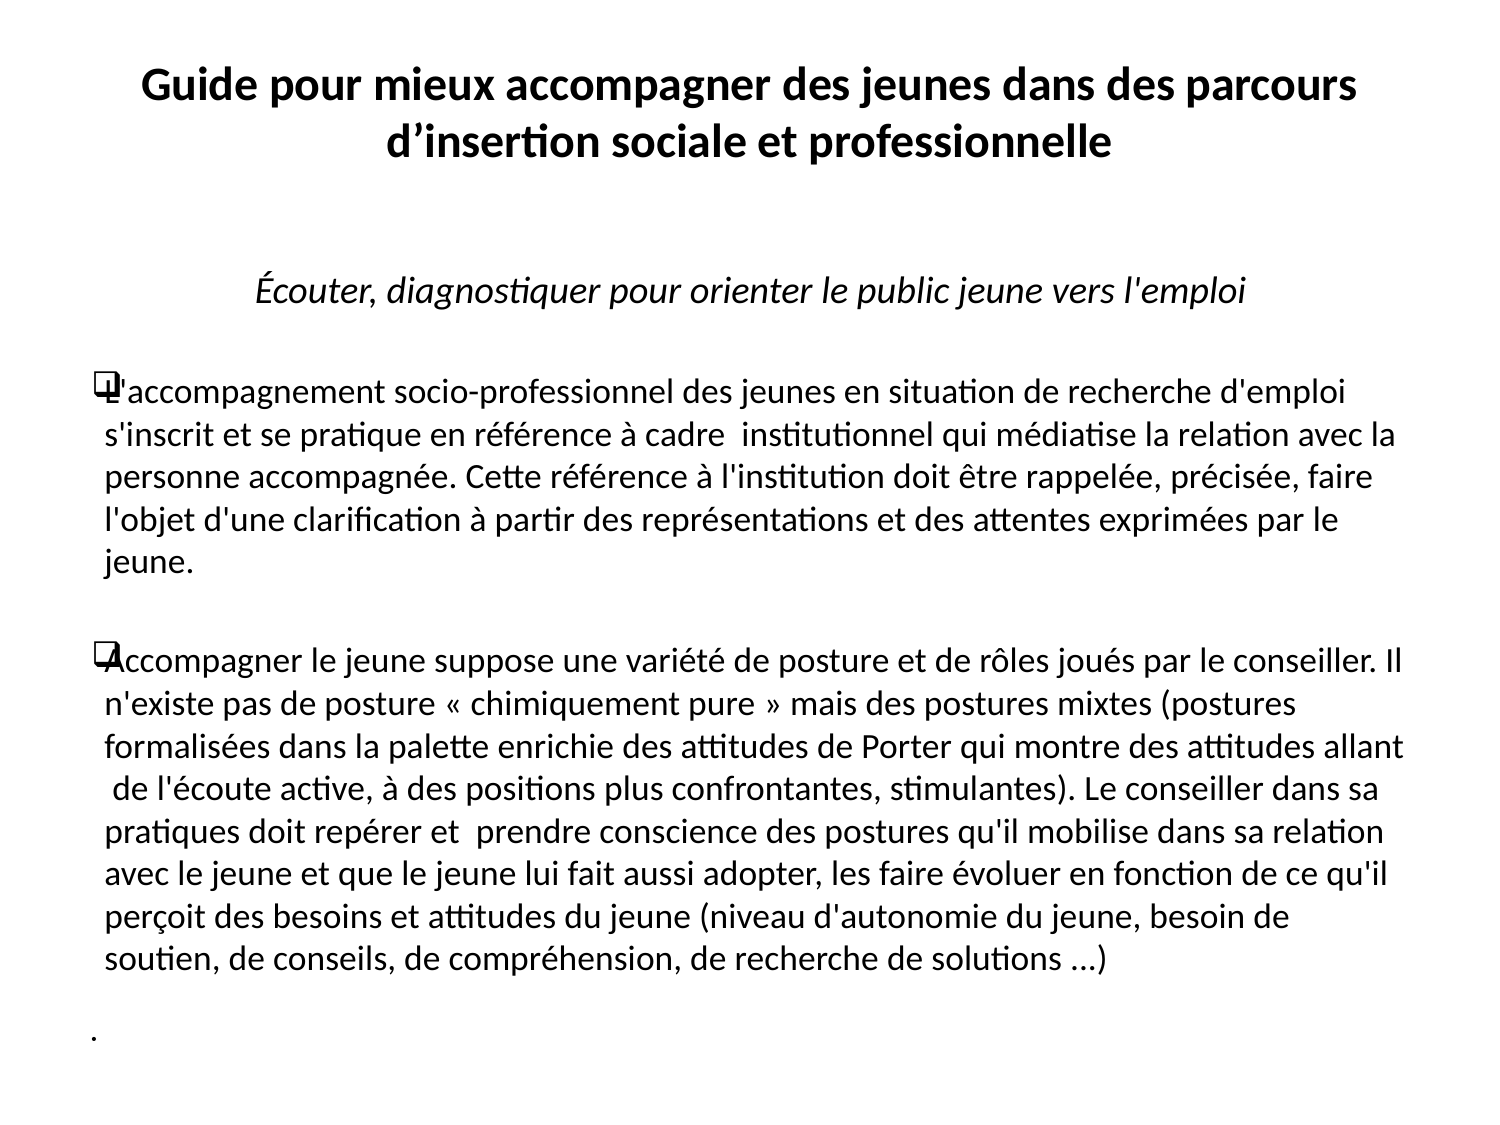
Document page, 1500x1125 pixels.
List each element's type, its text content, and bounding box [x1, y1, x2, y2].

title Guide pour mieux accompagner des jeunes dans des parcours d’insertion sociale et professionnelle [75, 45, 1425, 233]
list Écouter, diagnostiquer pour orienter le public jeune vers l'emploi L'accompagnement socio-professionnel des jeunes en situation de recherche d'emploi s'inscrit et se pratique en référence à cadre institutionnel qui médiatise la relation avec la personne accompagnée. Cette référence à l'institution doit être rappelée, précisée, faire l'objet d'une clarification à partir des représentations et des attentes exprimées par le jeune. Accompagner le jeune suppose une variété de posture et de rôles joués par le conseiller. Il n'existe pas de posture « chimiquement pure » mais des postures mixtes (postures formalisées dans la palette enrichie des attitudes de Porter qui montre des attitudes allant de l'écoute active, à des positions plus confrontantes, stimulantes). Le conseiller dans sa pratiques doit repérer et prendre conscience des postures qu'il mobilise dans sa relation avec le jeune et que le jeune lui fait aussi adopter, les faire évoluer en fonction de ce qu'il perçoit des besoins et attitudes du jeune (niveau d'autonomie du jeune, besoin de soutien, de conseils, de compréhension, de recherche de solutions ...) [76, 208, 1427, 1059]
